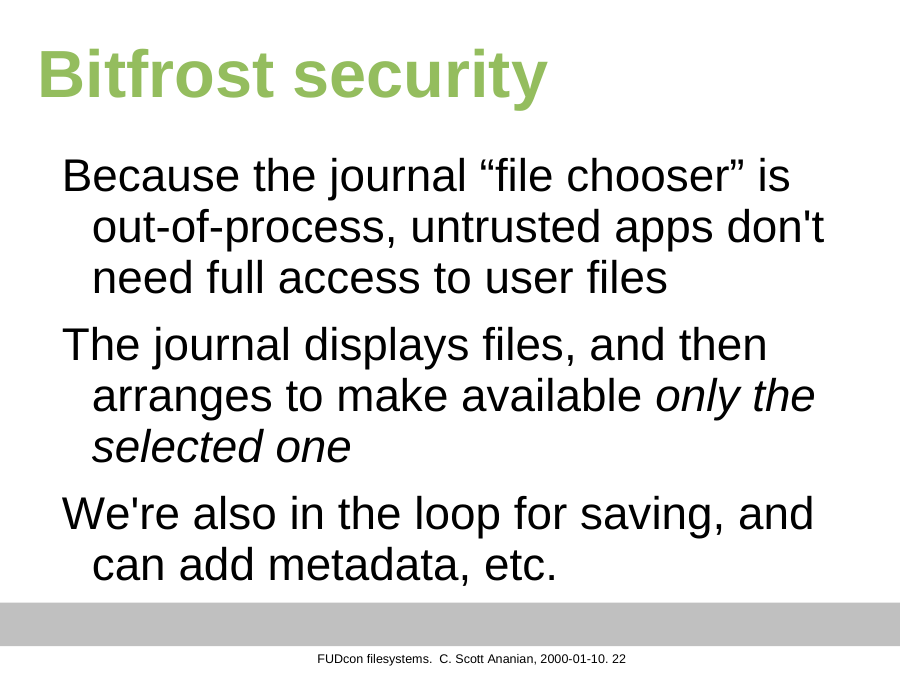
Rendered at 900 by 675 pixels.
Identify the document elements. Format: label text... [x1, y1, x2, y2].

title Bitfrost security [37, 37, 856, 211]
list Because the journal “file chooser” is out-of-process, untrusted apps don't need full access to user files The journal displays files, and then arranges to make available only the selected one We're also in the loop for saving, and can add metadata, etc. [61, 150, 844, 675]
